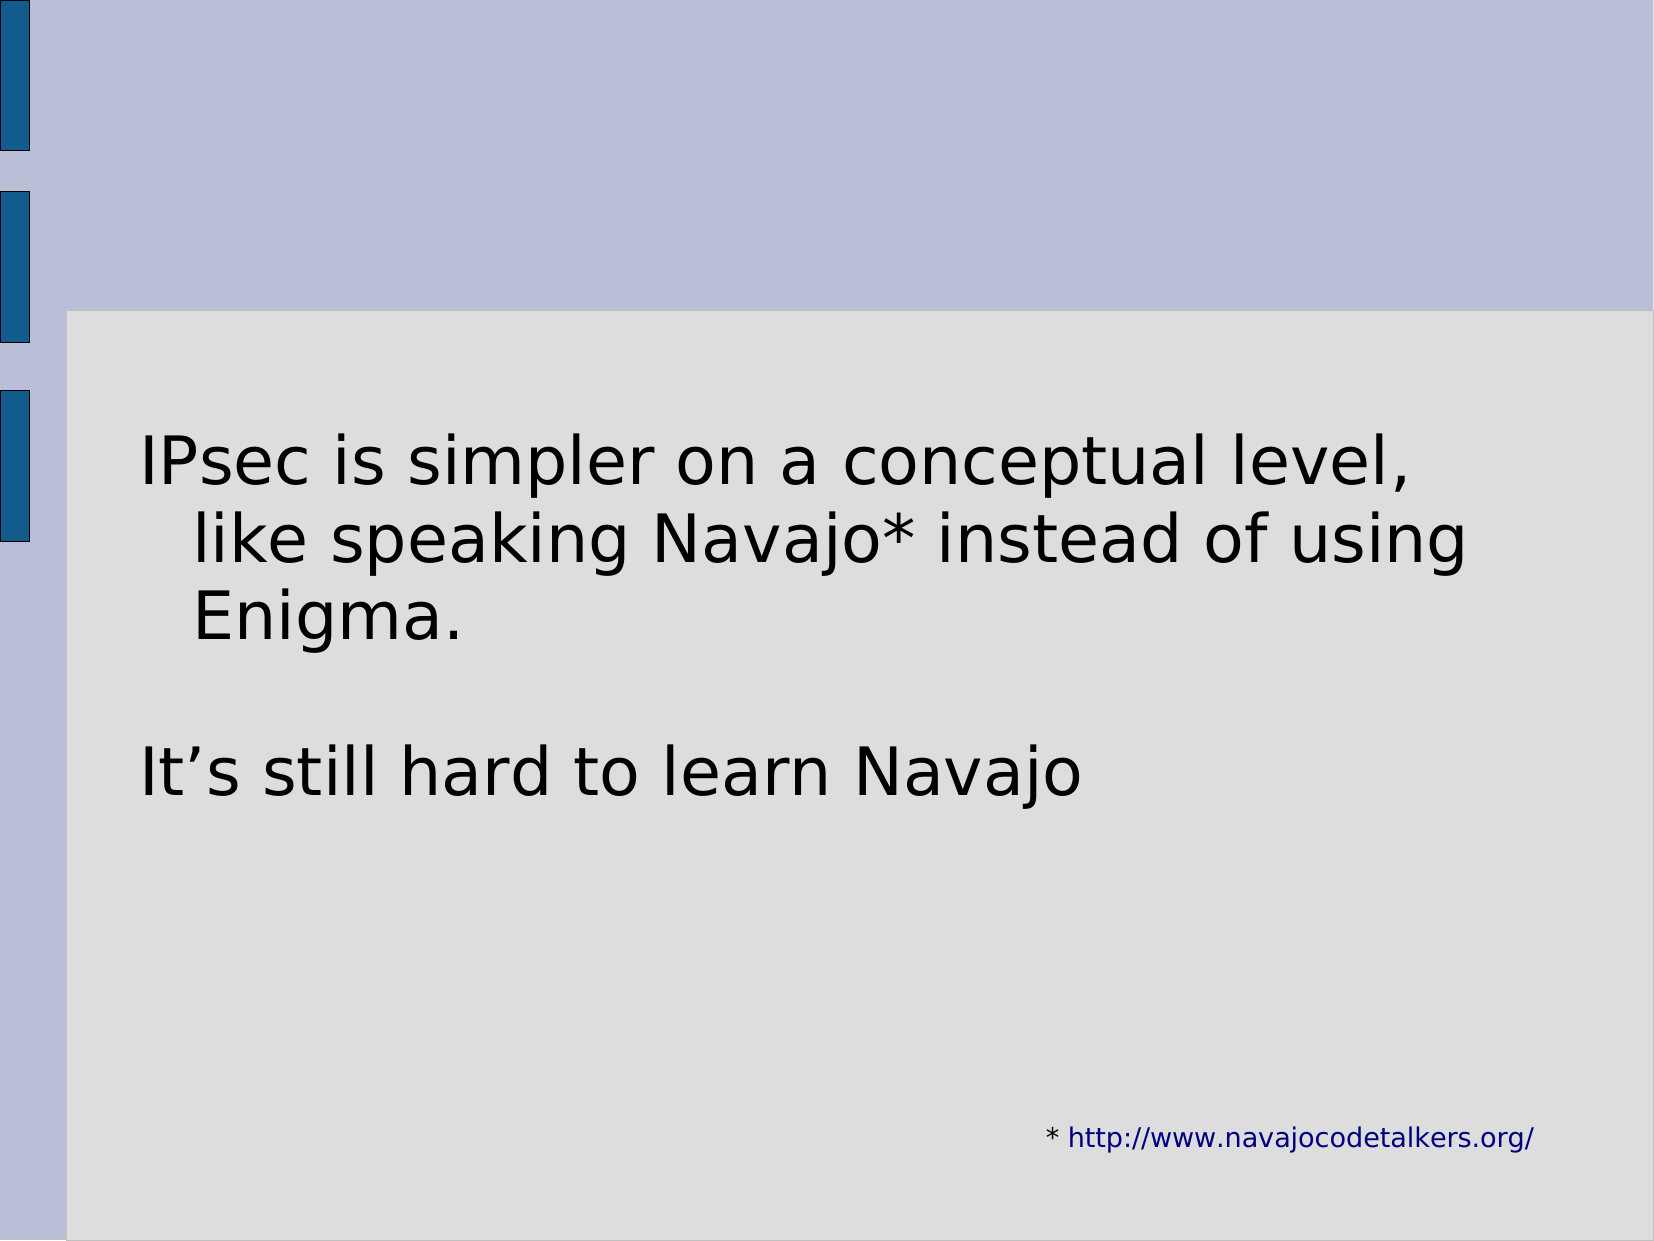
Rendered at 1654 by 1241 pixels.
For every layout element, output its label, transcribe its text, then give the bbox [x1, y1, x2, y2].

list IPsec is simpler on a conceptual level, like speaking Navajo* instead of using Enigma. It’s still hard to learn Navajo * http://www.navajocodetalkers.org/ [121, 344, 1534, 1154]
